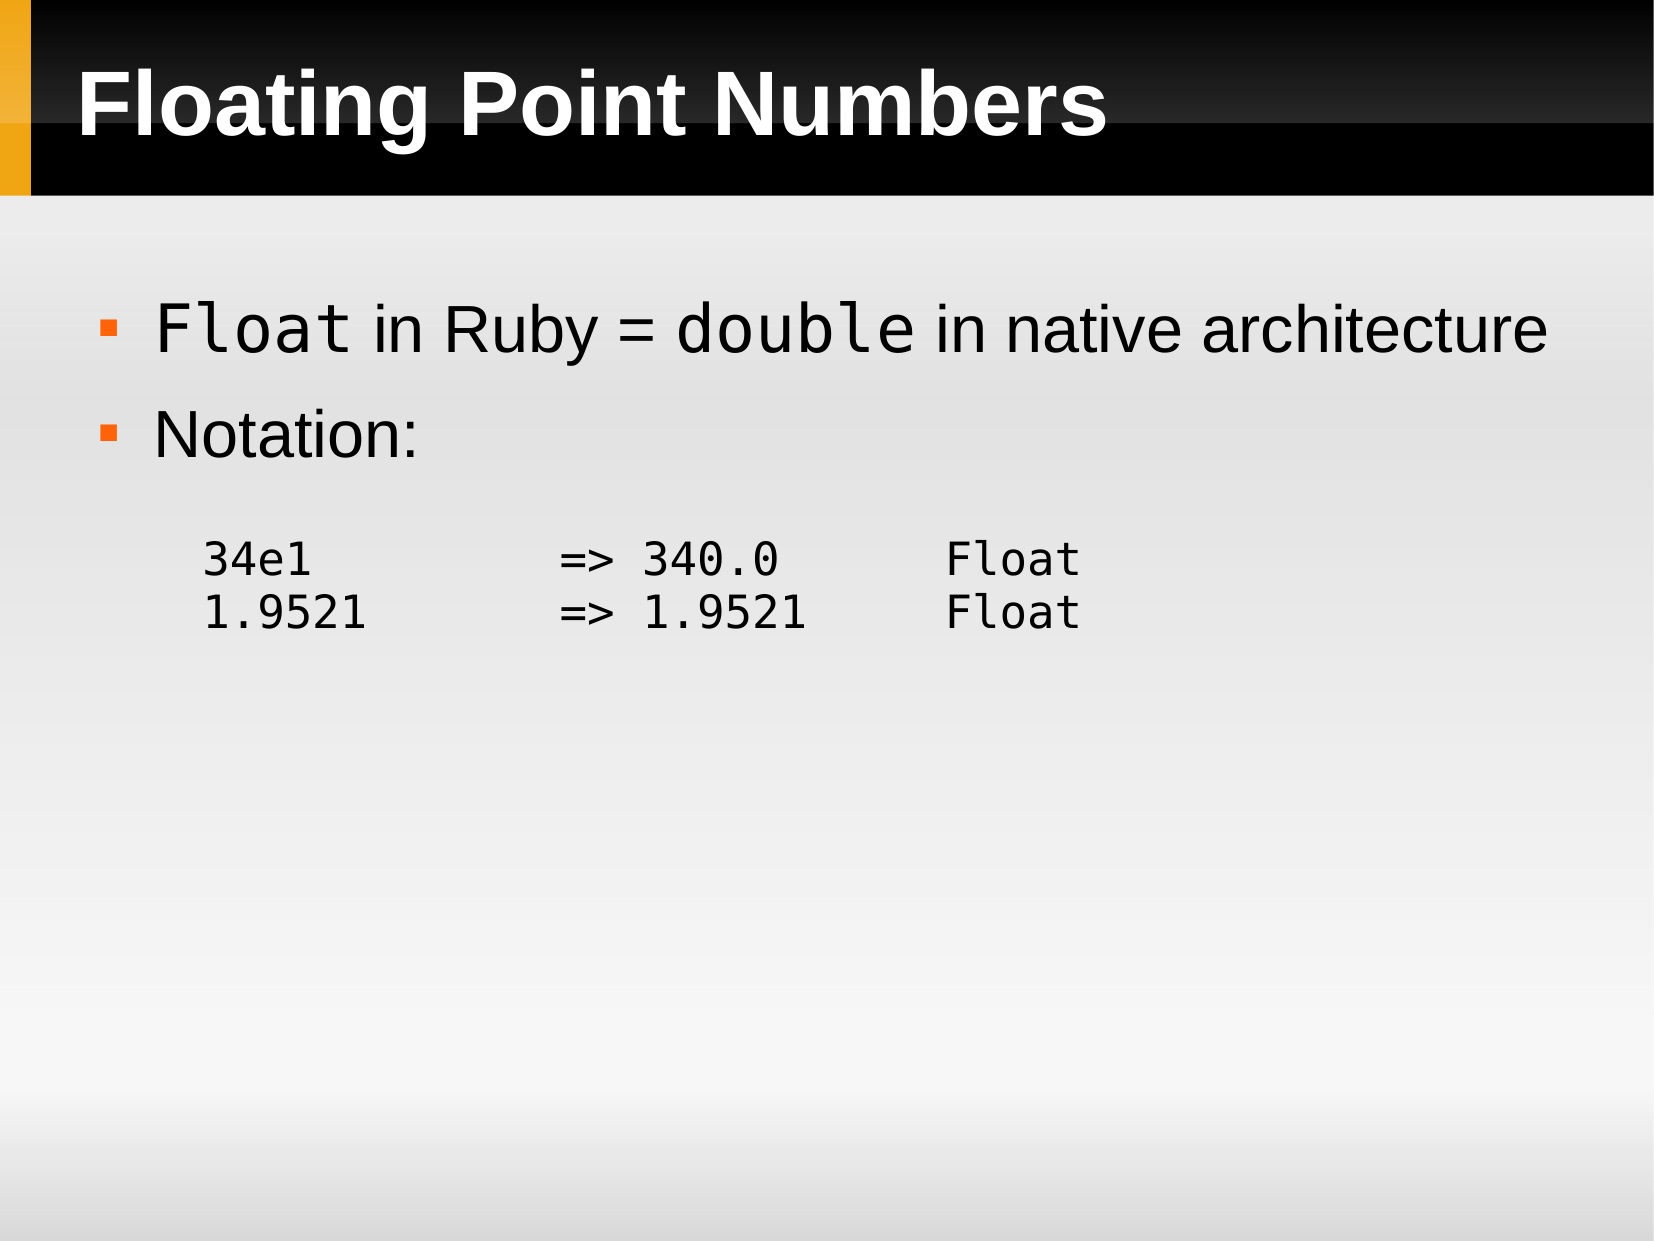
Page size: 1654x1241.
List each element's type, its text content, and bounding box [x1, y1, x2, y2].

picture [0, 0, 1654, 1241]
list Float in Ruby = double in native architecture Notation: [82, 290, 1571, 1094]
text_box 34e1 => 340.0 Float 1.9521 => 1.9521 Float [187, 525, 1098, 700]
title Floating Point Numbers [76, 7, 1565, 200]
